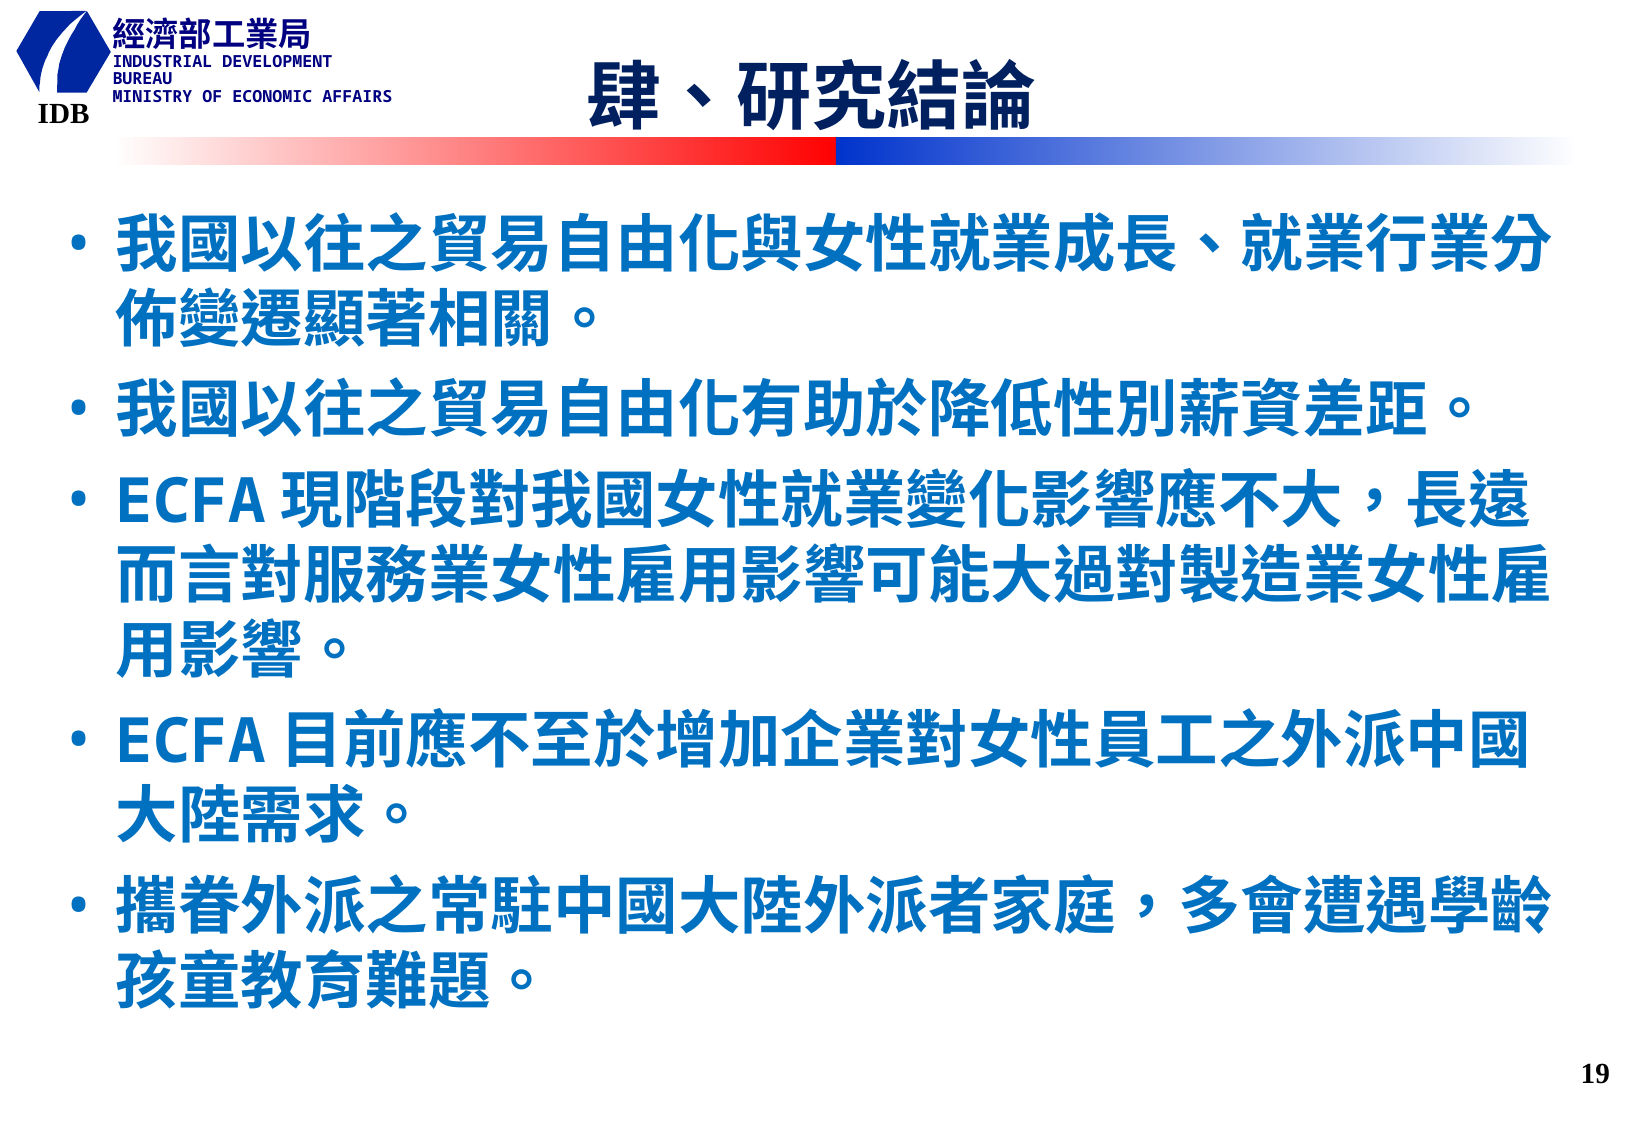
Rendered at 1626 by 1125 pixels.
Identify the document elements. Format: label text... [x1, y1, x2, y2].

list 我國以往之貿易自由化與女性就業成長、就業行業分佈變遷顯著相關。 我國以往之貿易自由化有助於降低性別薪資差距。 ECFA現階段對我國女性就業變化影響應不大，長遠而言對服務業女性雇用影響可能大過對製造業女性雇用影響。 ECFA目前應不至於增加企業對女性員工之外派中國大陸需求。 攜眷外派之常駐中國大陸外派者家庭，多會遭遇學齡孩童教育難題。 [44, 196, 1593, 1071]
title 肆、研究結論 [80, 0, 1543, 188]
text_box <編號> [1245, 1046, 1626, 1125]
